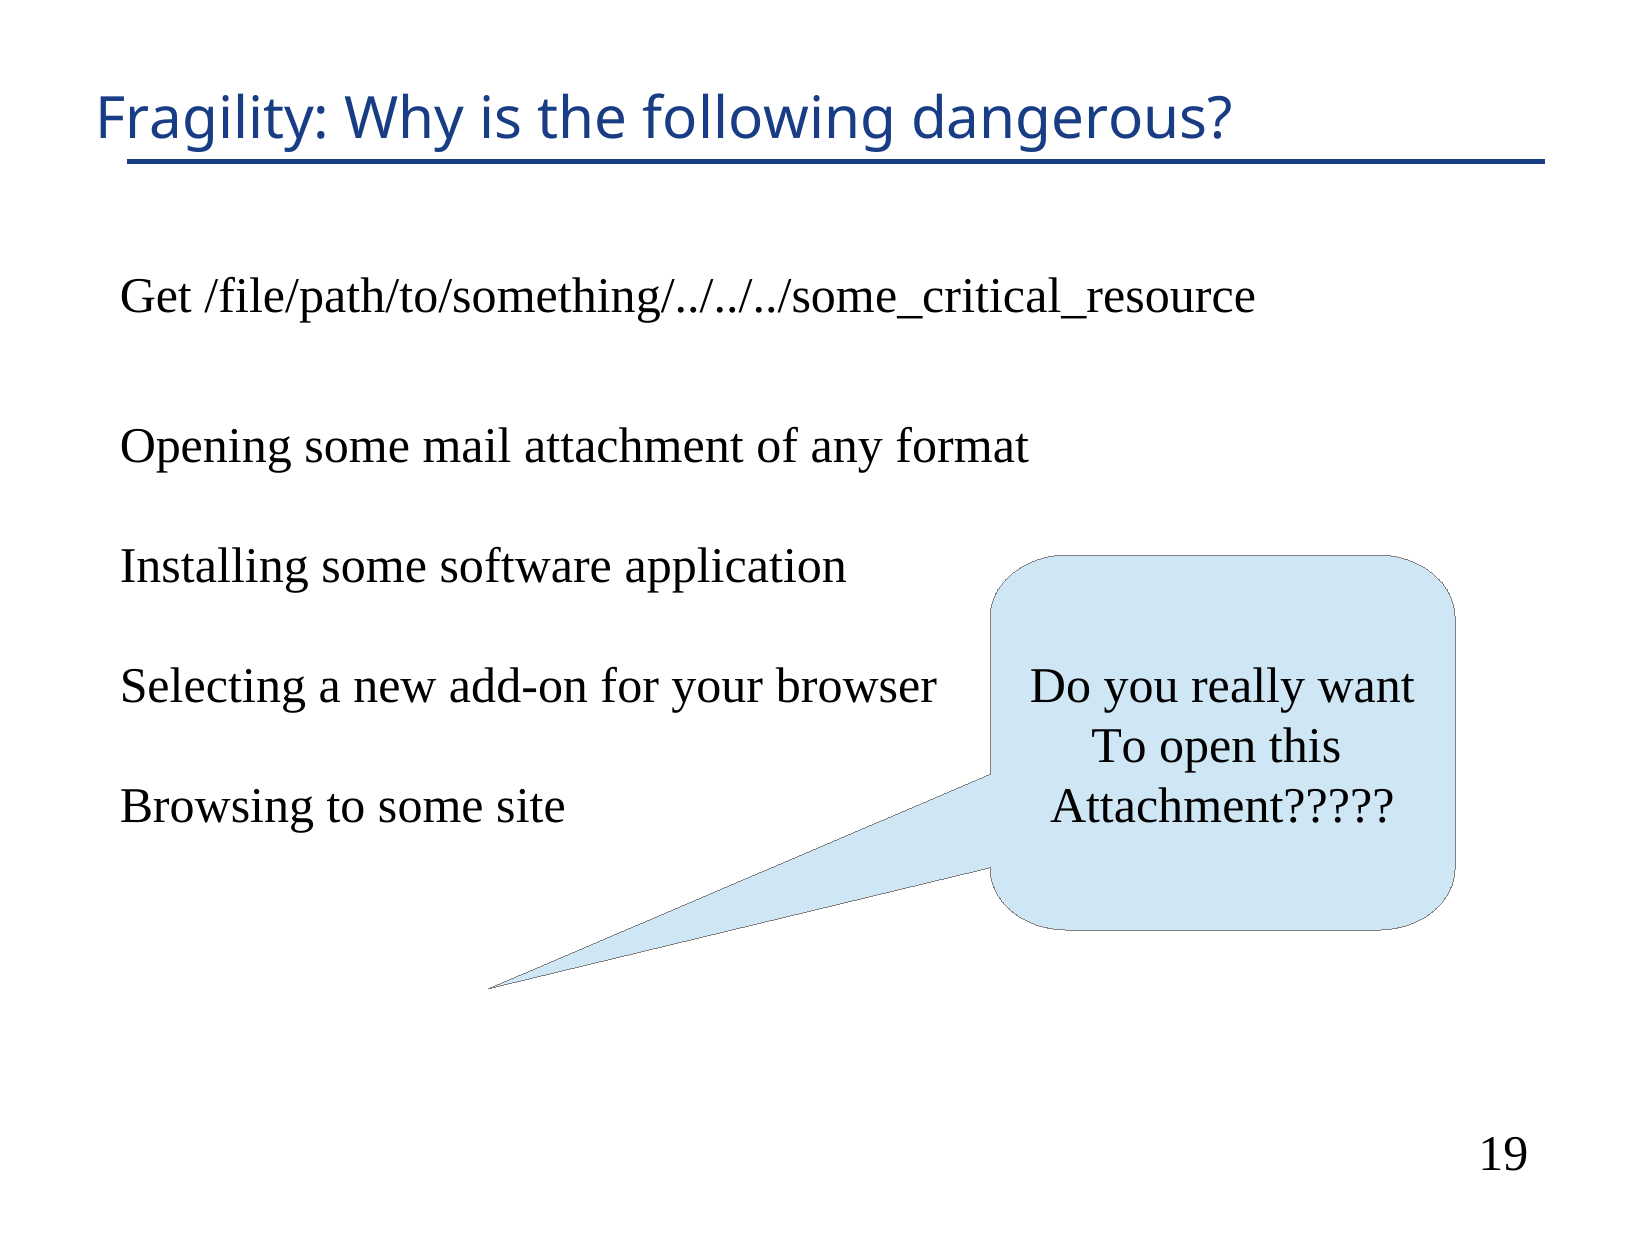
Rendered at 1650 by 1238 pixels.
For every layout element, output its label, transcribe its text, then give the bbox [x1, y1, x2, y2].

text_box Opening some mail attachment of any format Installing some software application Selecting a new add-on for your browser Browsing to some site [105, 405, 1246, 1020]
title Fragility: Why is the following dangerous? [95, 0, 1516, 151]
text_box Get /file/path/to/something/../../../some_critical_resource [105, 255, 1486, 330]
text_box Do you really want To open this Attachment????? [488, 555, 1456, 989]
